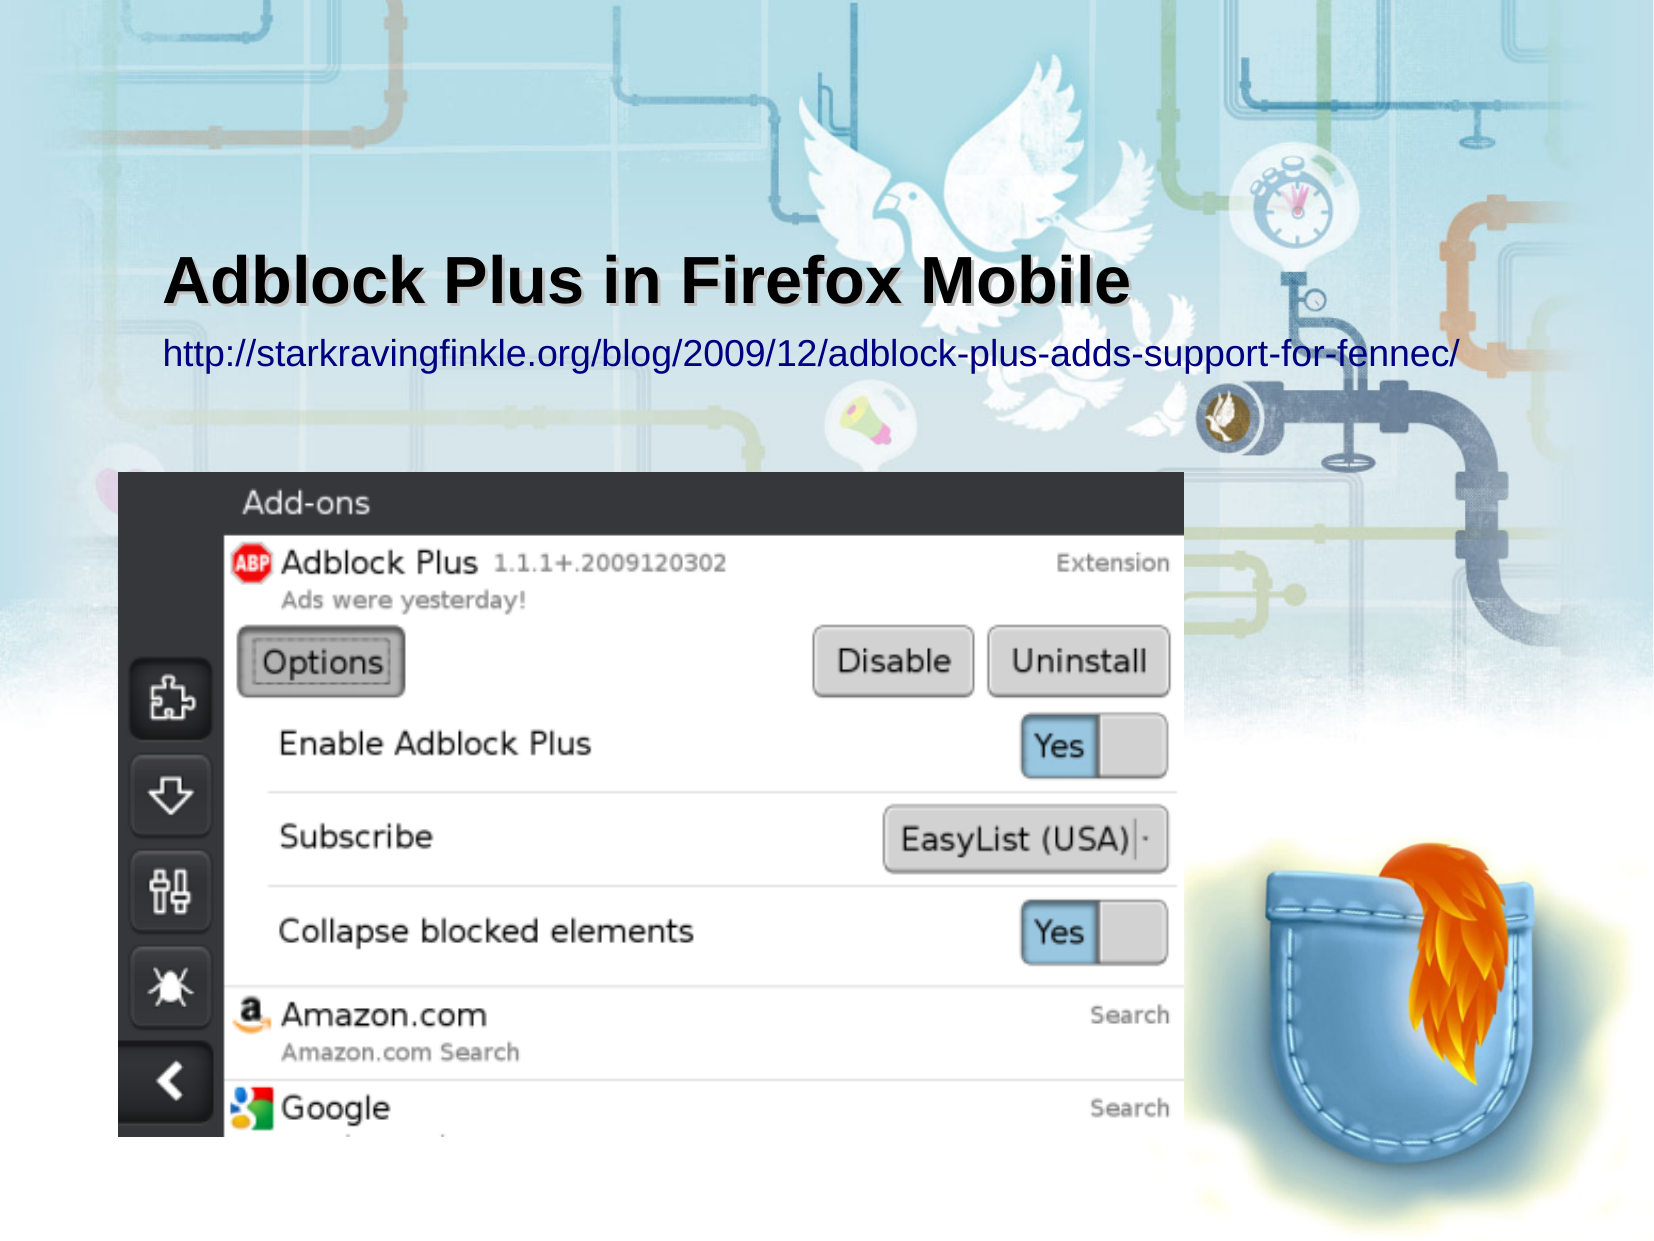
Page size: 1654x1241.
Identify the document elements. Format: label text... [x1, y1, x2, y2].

text_box http://starkravingfinkle.org/blog/2009/12/adblock-plus-adds-support-for-fennec/ [147, 324, 1536, 382]
text_box Adblock Plus in Firefox Mobile [147, 235, 1211, 324]
picture [0, 0, 1654, 1241]
